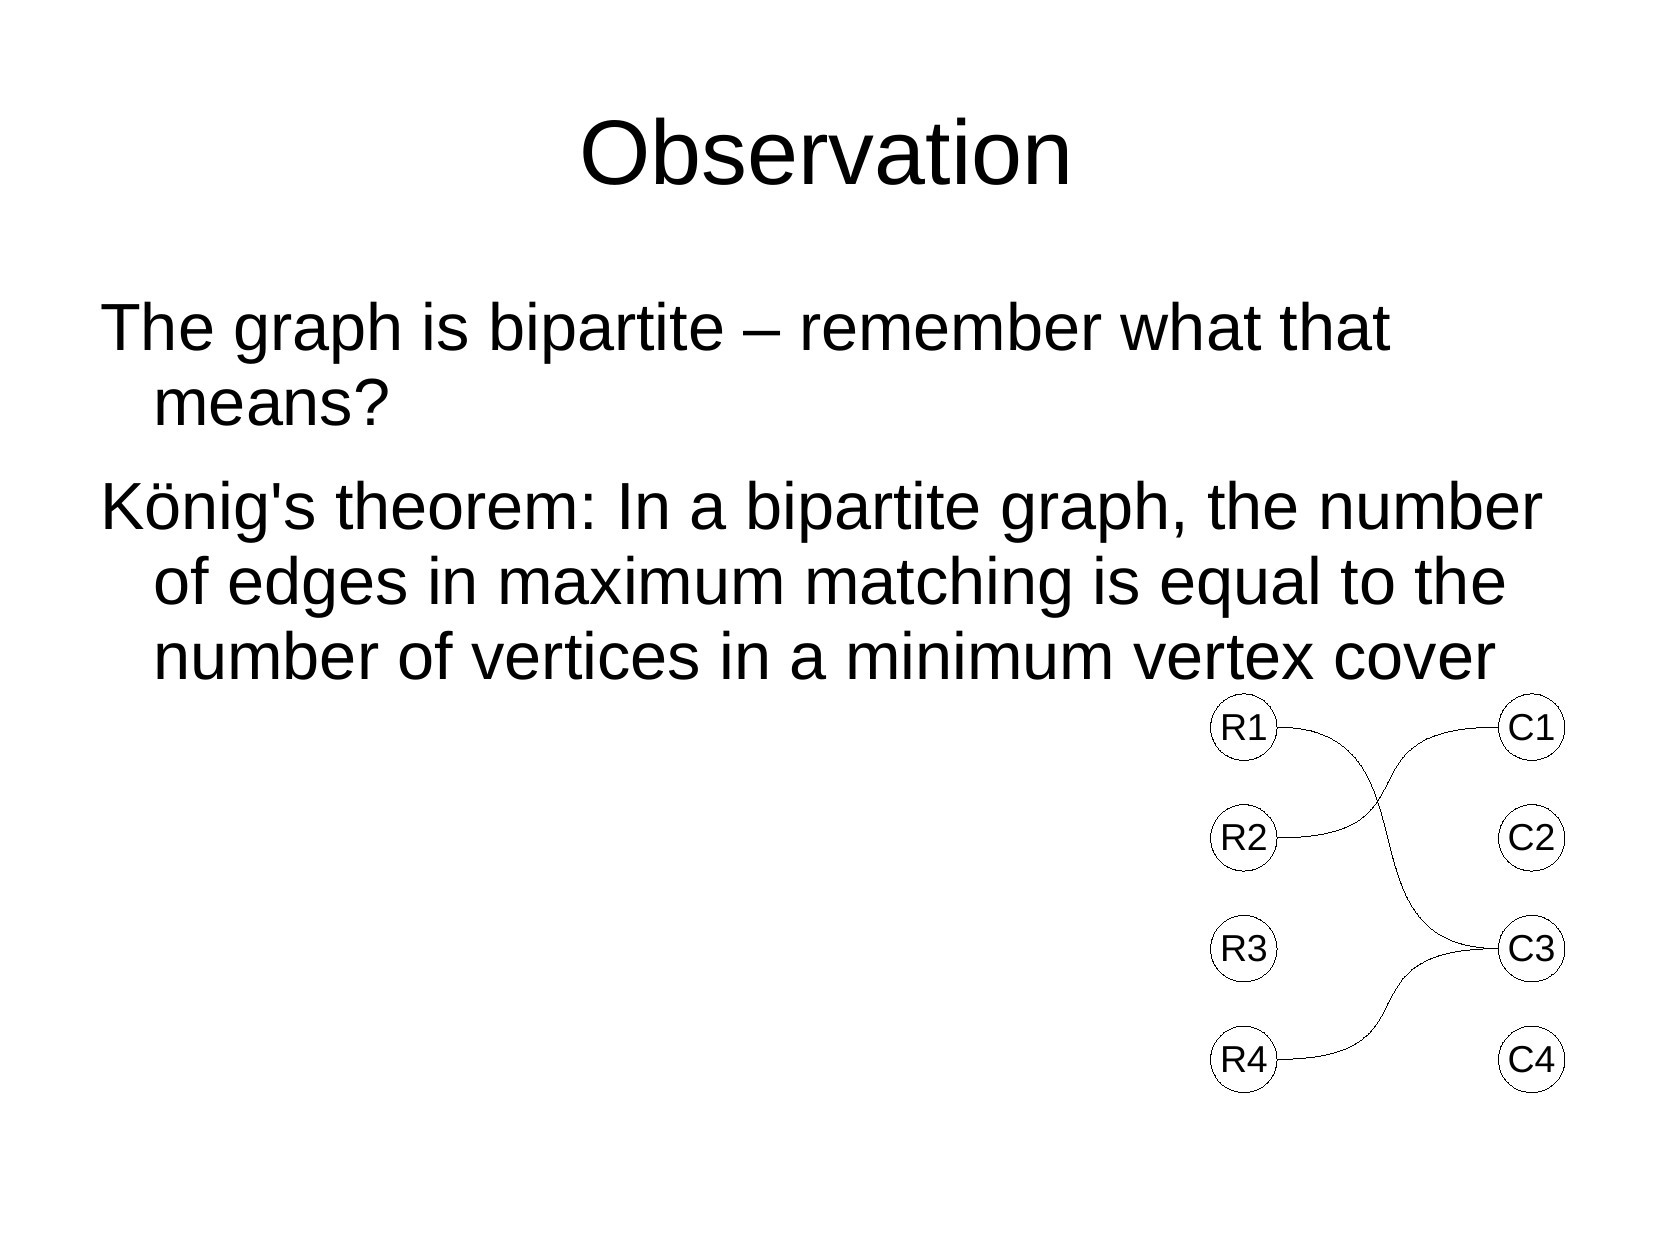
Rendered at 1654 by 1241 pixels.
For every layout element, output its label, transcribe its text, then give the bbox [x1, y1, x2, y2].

text_box C2 [1498, 804, 1565, 872]
text_box R1 [1210, 693, 1278, 761]
text_box C4 [1498, 1026, 1565, 1093]
text_box C3 [1498, 915, 1565, 982]
list The graph is bipartite – remember what that means? König's theorem: In a bipartite graph, the number of edges in maximum matching is equal to the number of vertices in a minimum vertex cover [82, 290, 1571, 1094]
text_box R4 [1210, 1026, 1278, 1093]
text_box R3 [1210, 915, 1278, 982]
title Observation [82, 56, 1571, 250]
text_box C1 [1498, 693, 1565, 761]
text_box R2 [1210, 804, 1278, 872]
